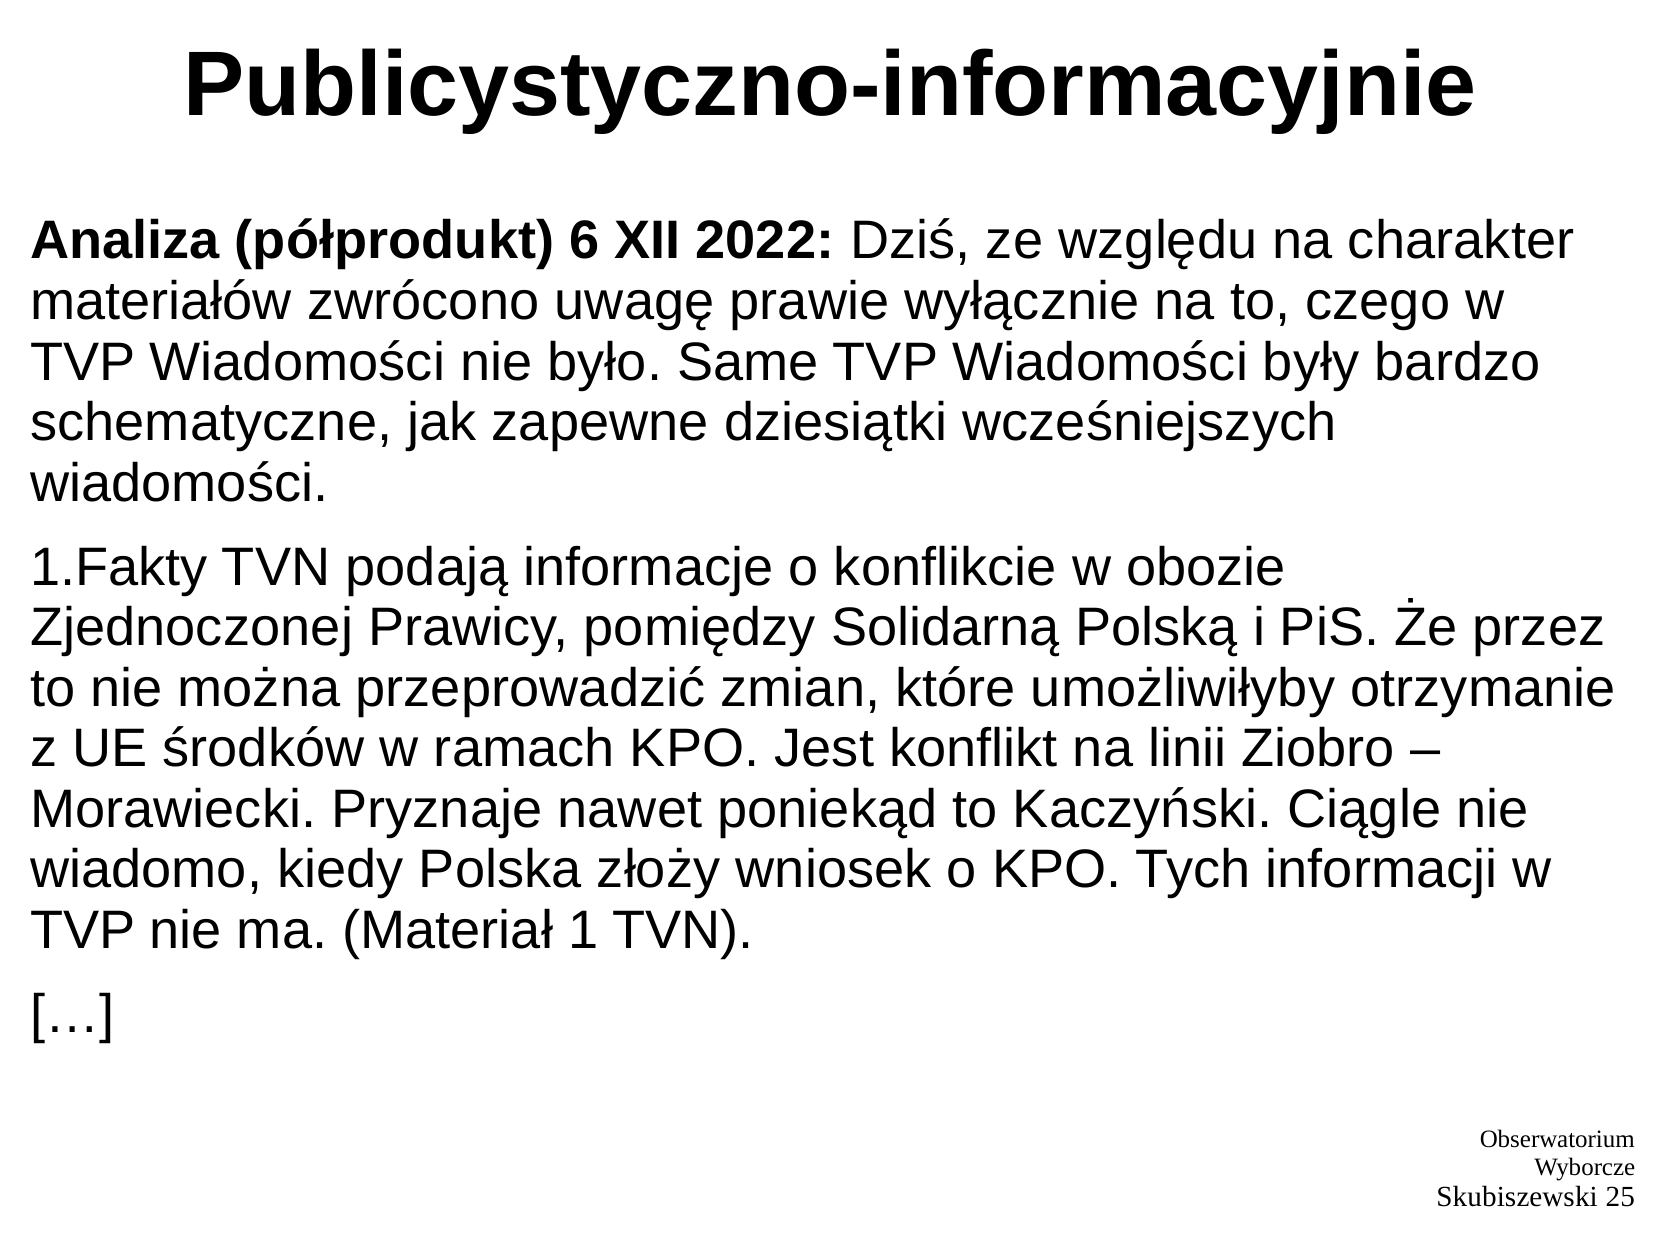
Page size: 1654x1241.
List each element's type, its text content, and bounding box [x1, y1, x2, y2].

title Publicystyczno-informacyjnie [86, 32, 1576, 151]
list Analiza (półprodukt) 6 XII 2022: Dziś, ze względu na charakter materiałów zwrócono uwagę prawie wyłącznie na to, czego w TVP Wiadomości nie było. Same TVP Wiadomości były bardzo schematyczne, jak zapewne dziesiątki wcześniejszych wiadomości. 1.Fakty TVN podają informacje o konflikcie w obozie Zjednoczonej Prawicy, pomiędzy Solidarną Polską i PiS. Że przez to nie można przeprowadzić zmian, które umożliwiłyby otrzymanie z UE środków w ramach KPO. Jest konflikt na linii Ziobro – Morawiecki. Pryznaje nawet poniekąd to Kaczyński. Ciągle nie wiadomo, kiedy Polska złoży wniosek o KPO. Tych informacji w TVP nie ma. (Materiał 1 TVN). […] [30, 210, 1621, 1186]
